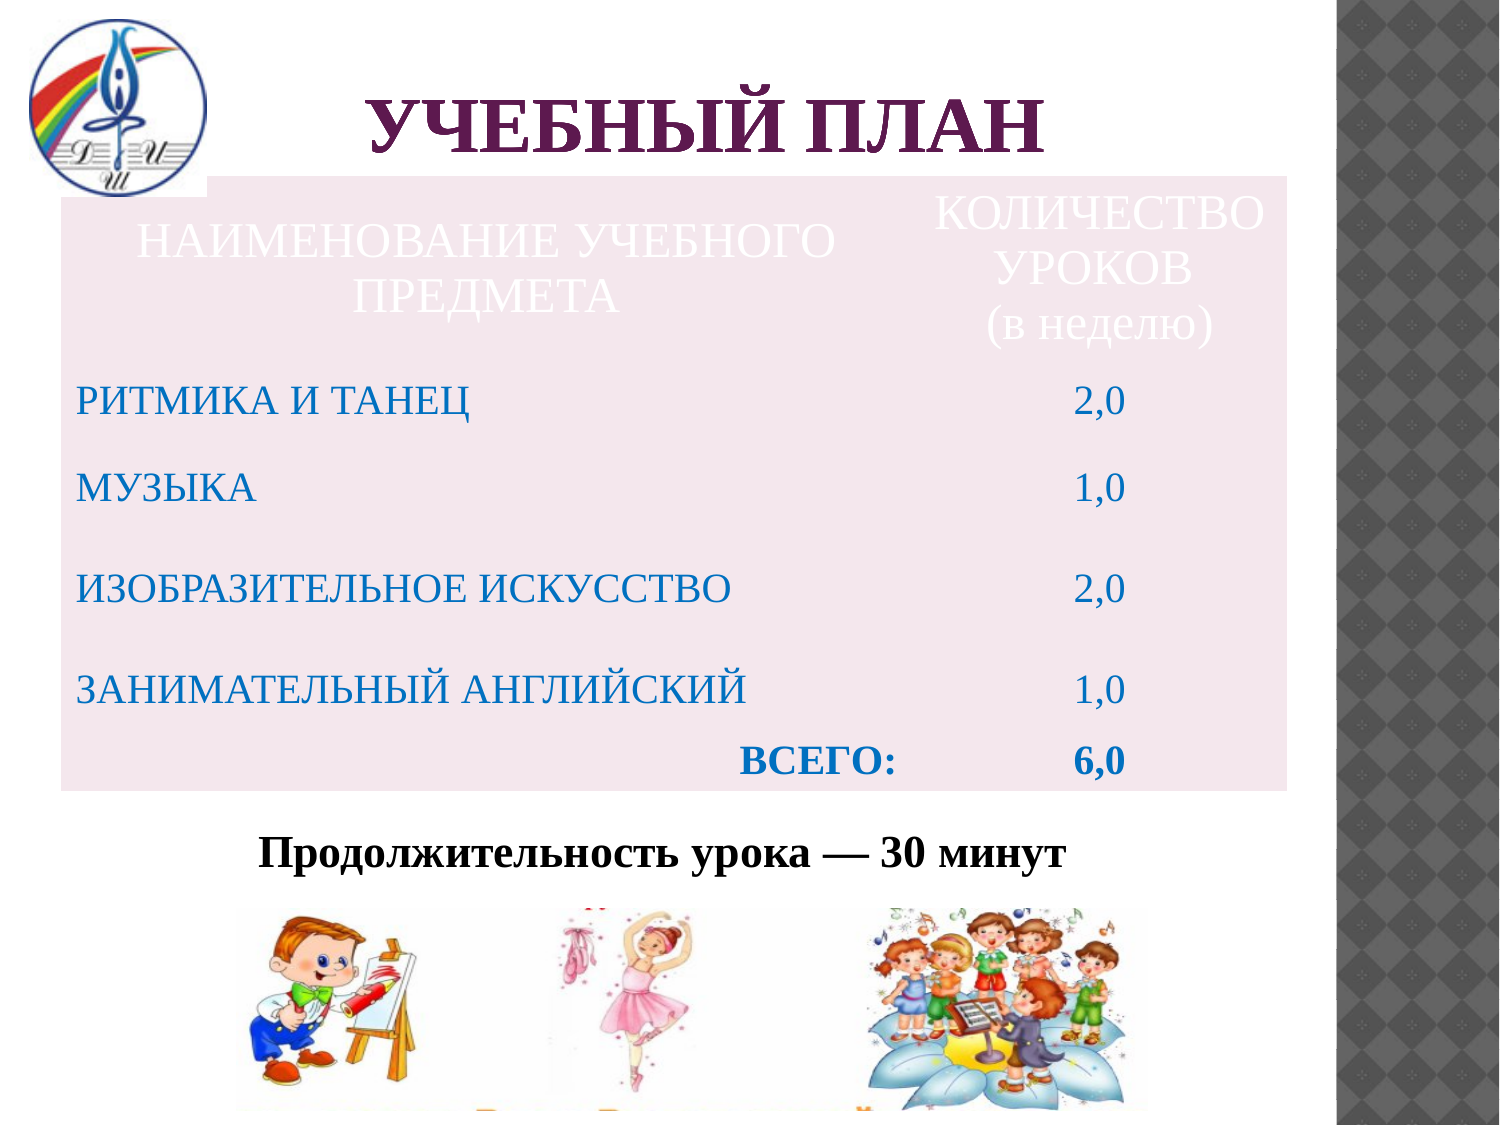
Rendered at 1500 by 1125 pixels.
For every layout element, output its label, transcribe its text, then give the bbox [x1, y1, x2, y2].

table_header НАИМЕНОВАНИЕ УЧЕБНОГО ПРЕДМЕТА [61, 176, 912, 360]
table_cell ВСЕГО: [61, 720, 912, 791]
picture [1336, 0, 1500, 1125]
table_cell 2,0 [912, 360, 1287, 431]
table_cell РИТМИКА И ТАНЕЦ [61, 360, 912, 431]
table_cell МУЗЫКА [61, 431, 912, 518]
title Продолжительность урока — 30 минут [243, 814, 1158, 941]
table_cell 6,0 [912, 720, 1287, 791]
title УЧЕБНЫЙ ПЛАН [348, 66, 1263, 193]
table_cell 1,0 [912, 431, 1287, 518]
table_cell 2,0 [912, 518, 1287, 619]
table_cell ИЗОБРАЗИТЕЛЬНОЕ ИСКУССТВО [61, 518, 912, 619]
picture [236, 908, 1148, 1111]
table_cell ЗАНИМАТЕЛЬНЫЙ АНГЛИЙСКИЙ [61, 619, 912, 720]
table_header КОЛИЧЕСТВО УРОКОВ (в неделю) [912, 176, 1287, 360]
picture [29, 19, 207, 197]
table_cell 1,0 [912, 619, 1287, 720]
